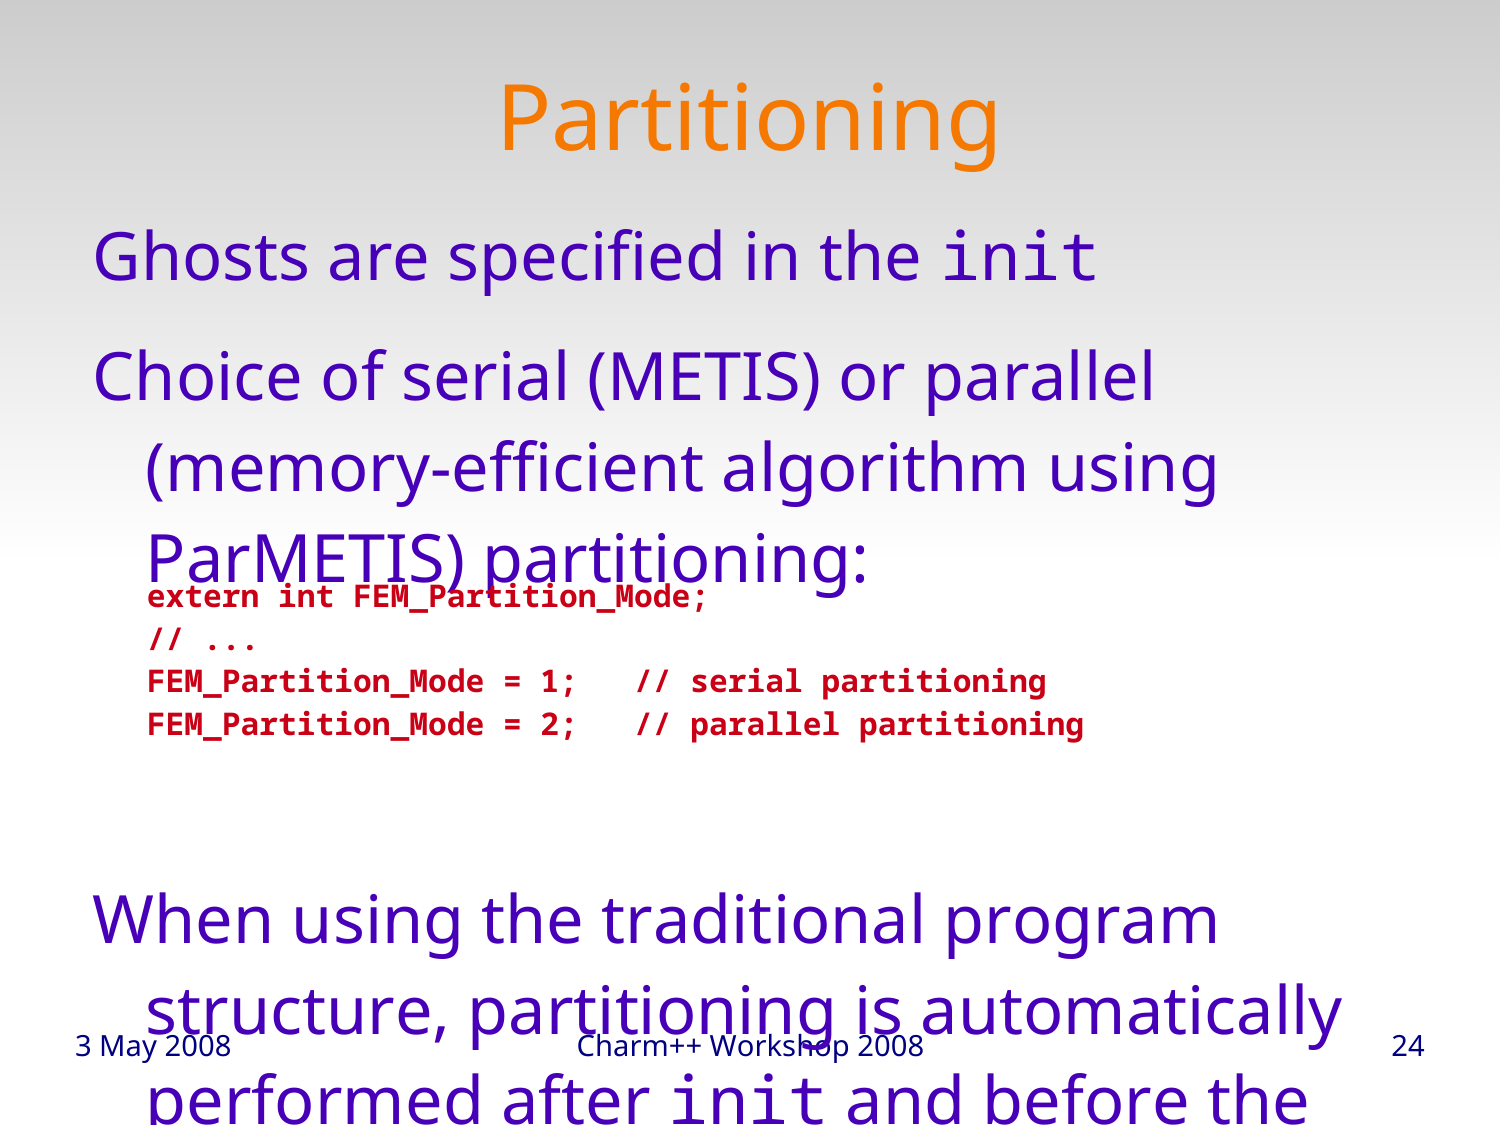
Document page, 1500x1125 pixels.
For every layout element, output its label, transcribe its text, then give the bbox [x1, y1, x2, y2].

text_box extern int FEM_Partition_Mode; // ... FEM_Partition_Mode = 1; // serial partitioning FEM_Partition_Mode = 2; // parallel partitioning [132, 566, 1362, 768]
title Partitioning [75, 28, 1425, 202]
list Ghosts are specified in the init Choice of serial (METIS) or parallel (memory-efficient algorithm using ParMETIS) partitioning: When using the traditional program structure, partitioning is automatically performed after init and before the driver [75, 209, 1425, 1009]
